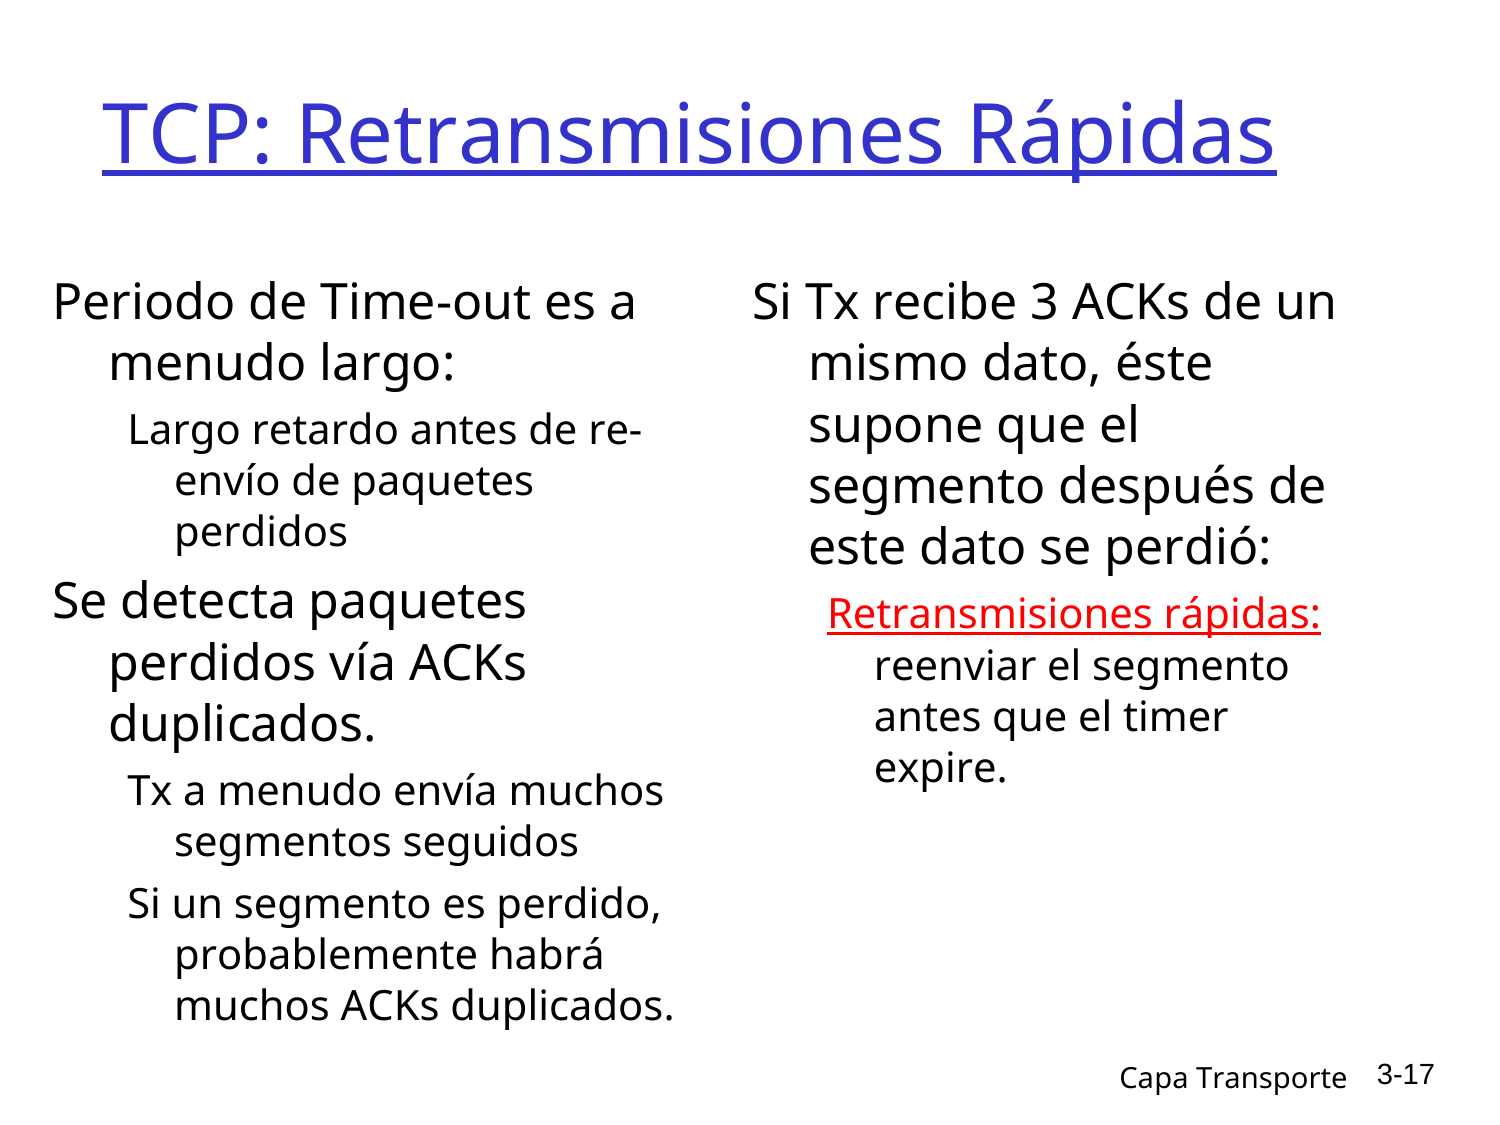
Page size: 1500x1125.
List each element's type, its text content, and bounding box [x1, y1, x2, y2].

list Si Tx recibe 3 ACKs de un mismo dato, éste supone que el segmento después de este dato se perdió: Retransmisiones rápidas: reenviar el segmento antes que el timer expire. [737, 262, 1388, 1026]
title TCP: Retransmisiones Rápidas [87, 37, 1363, 225]
list Periodo de Time-out es a menudo largo: Largo retardo antes de re-envío de paquetes perdidos Se detecta paquetes perdidos vía ACKs duplicados. Tx a menudo envía muchos segmentos seguidos Si un segmento es perdido, probablemente habrá muchos ACKs duplicados. [37, 262, 713, 1123]
